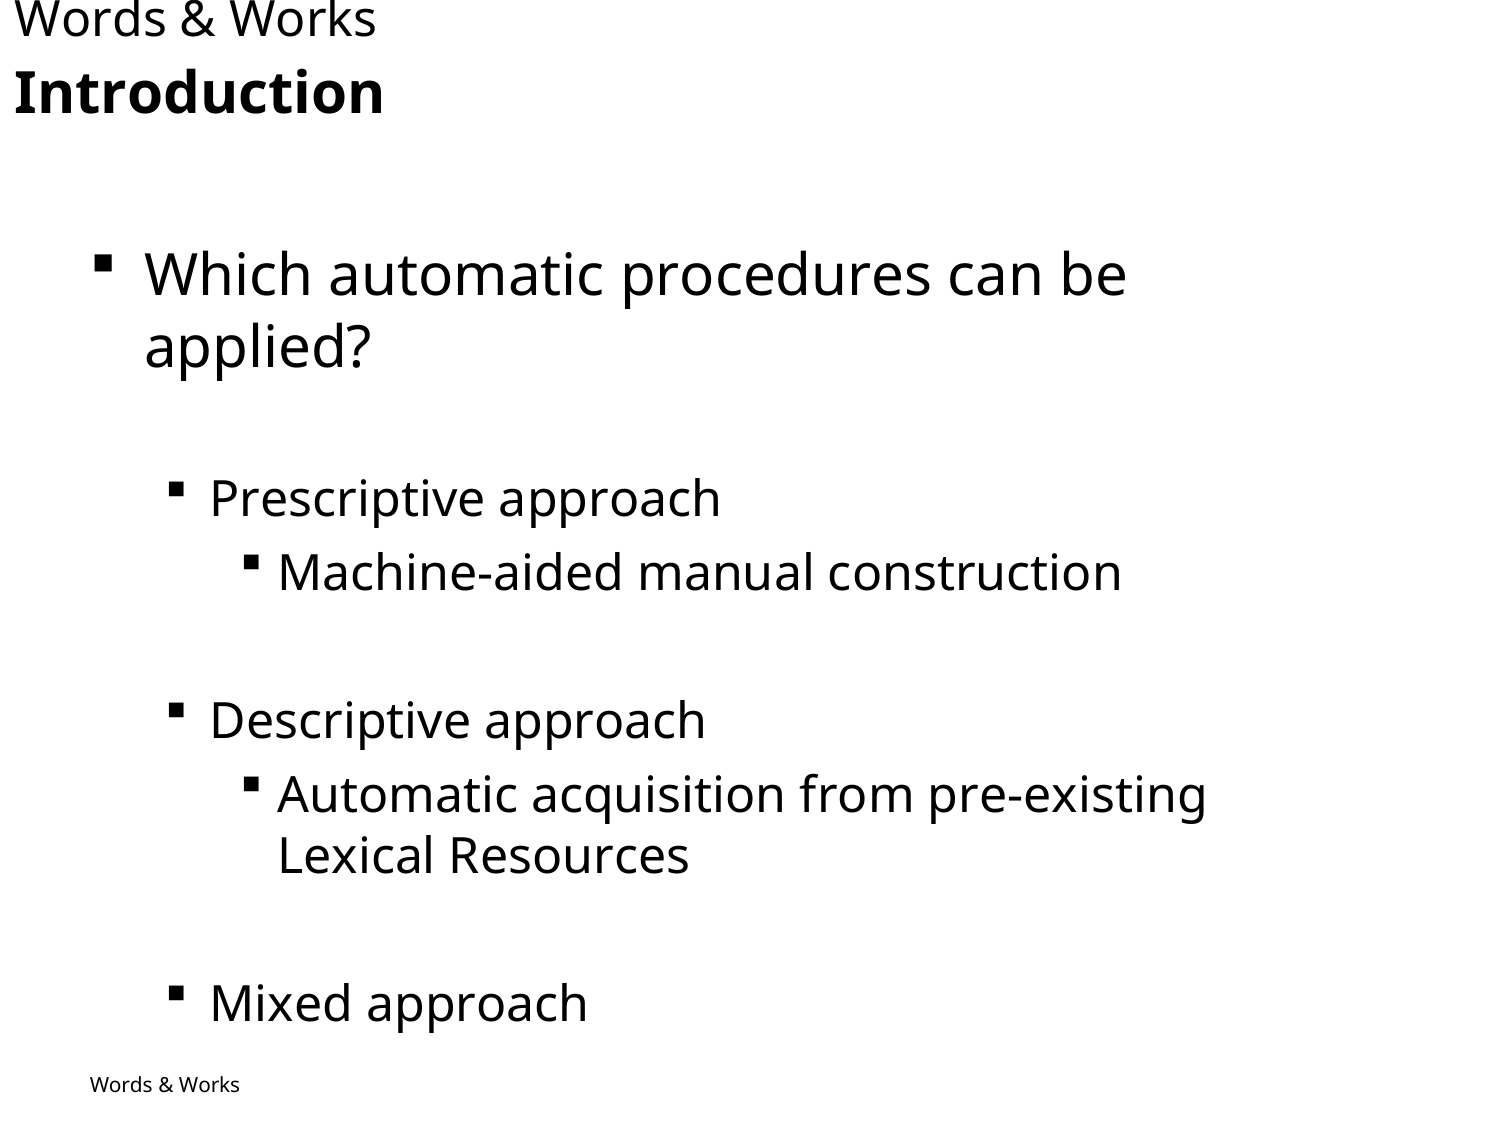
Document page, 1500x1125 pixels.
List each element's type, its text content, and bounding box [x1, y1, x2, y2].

title Words & Works Introduction [0, 0, 1400, 138]
list Which automatic procedures can be applied? Prescriptive approach Machine-aided manual construction Descriptive approach Automatic acquisition from pre-existing Lexical Resources Mixed approach [75, 138, 1351, 929]
